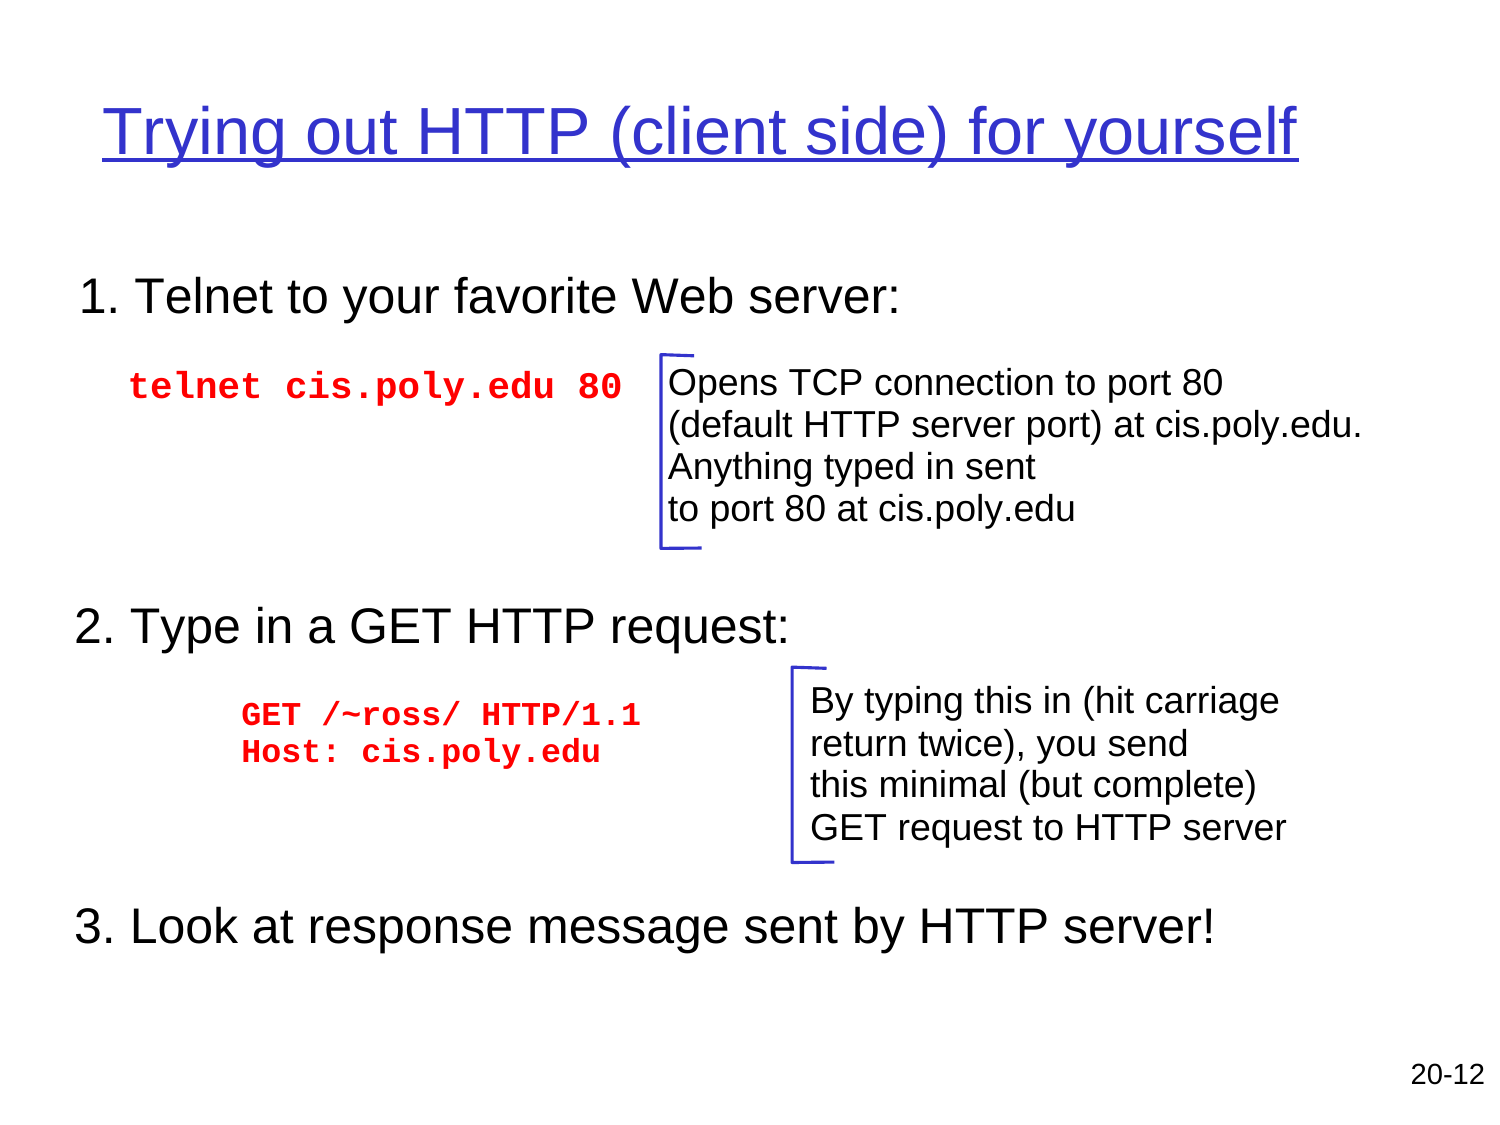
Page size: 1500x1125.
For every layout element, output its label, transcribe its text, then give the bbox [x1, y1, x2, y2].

list 1. Telnet to your favorite Web server: [64, 260, 1393, 384]
text_box 3. Look at response message sent by HTTP server! [59, 890, 1388, 968]
text_box GET /~ross/ HTTP/1.1 Host: cis.poly.edu [226, 689, 657, 781]
text_box Opens TCP connection to port 80 (default HTTP server port) at cis.poly.edu. Anything typed in sent to port 80 at cis.poly.edu [663, 353, 1379, 537]
text_box telnet cis.poly.edu 80 [112, 359, 638, 418]
text_box 2. Type in a GET HTTP request: [59, 590, 1388, 668]
text_box By typing this in (hit carriage return twice), you send this minimal (but complete) GET request to HTTP server [795, 672, 1303, 856]
title Trying out HTTP (client side) for yourself [87, 37, 1475, 225]
